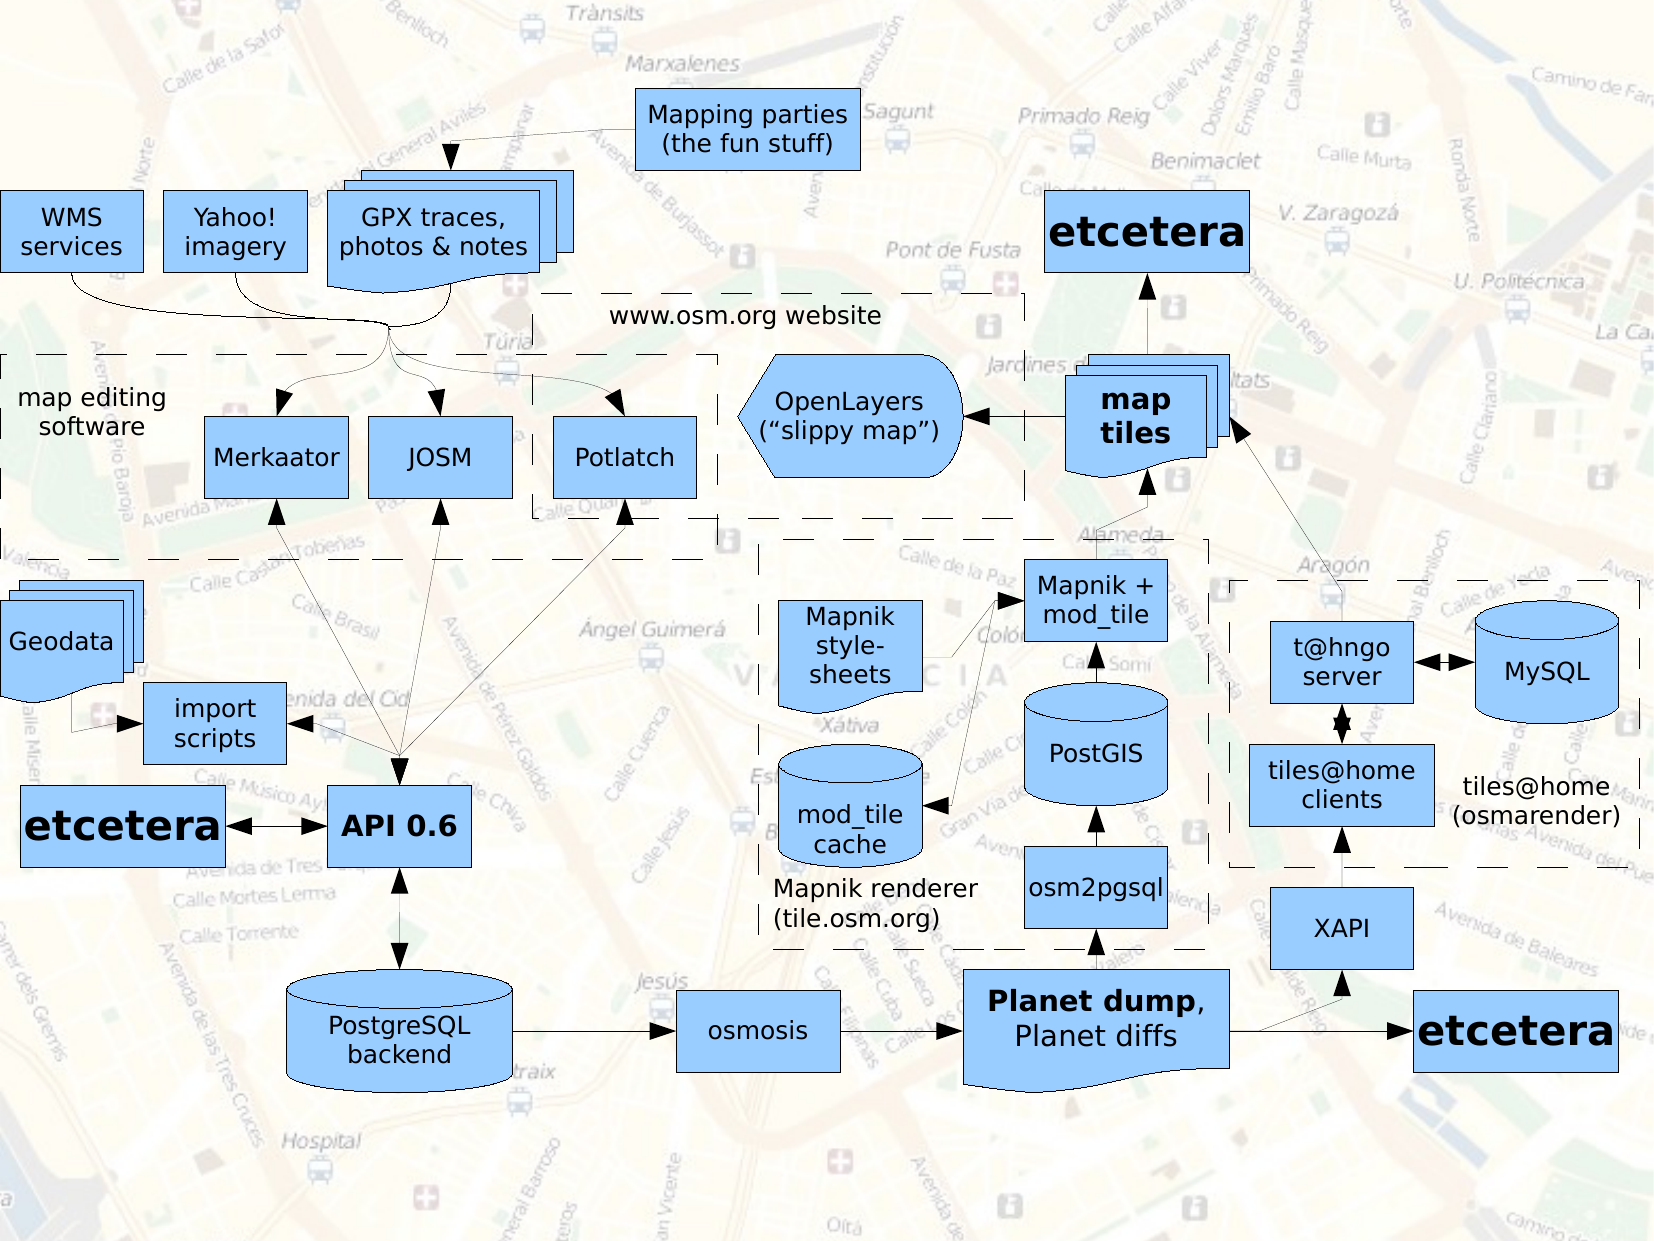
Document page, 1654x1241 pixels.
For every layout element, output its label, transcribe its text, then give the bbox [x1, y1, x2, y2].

text_box GPX traces, photos & notes [327, 170, 574, 294]
text_box PostgreSQL backend [286, 969, 513, 1093]
text_box Mapnik renderer (tile.osm.org) [758, 867, 1004, 984]
text_box Mapnik style- sheets [778, 600, 923, 714]
text_box mod_tile cache [778, 744, 923, 867]
text_box map tiles [1065, 354, 1230, 478]
text_box Planet dump, Planet diffs [963, 969, 1230, 1093]
text_box XAPI [1270, 887, 1414, 970]
text_box Mapping parties (the fun stuff) [635, 88, 861, 171]
text_box WMS services [0, 190, 144, 273]
text_box map editing software [0, 375, 185, 492]
text_box tiles@home (osmarender) [1434, 764, 1640, 881]
text_box tiles@home clients [1249, 744, 1435, 827]
text_box API 0.6 [327, 785, 472, 868]
text_box osmosis [676, 990, 841, 1073]
text_box etcetera [1413, 990, 1619, 1073]
text_box etcetera [20, 785, 226, 868]
text_box www.osm.org website [594, 293, 943, 345]
text_box PostGIS [1024, 682, 1168, 806]
text_box Mapnik + mod_tile [1024, 559, 1168, 642]
text_box JOSM [368, 416, 513, 499]
text_box OpenLayers (“slippy map”) [737, 354, 964, 478]
text_box Merkaator [204, 416, 349, 499]
text_box Yahoo! imagery [163, 190, 308, 273]
text_box t@hngo server [1270, 621, 1414, 704]
text_box Potlatch [553, 416, 697, 499]
text_box etcetera [1044, 190, 1250, 273]
text_box import scripts [143, 682, 287, 765]
text_box osm2pgsql [1024, 846, 1168, 929]
text_box MySQL [1475, 600, 1619, 724]
text_box Geodata [0, 580, 144, 703]
